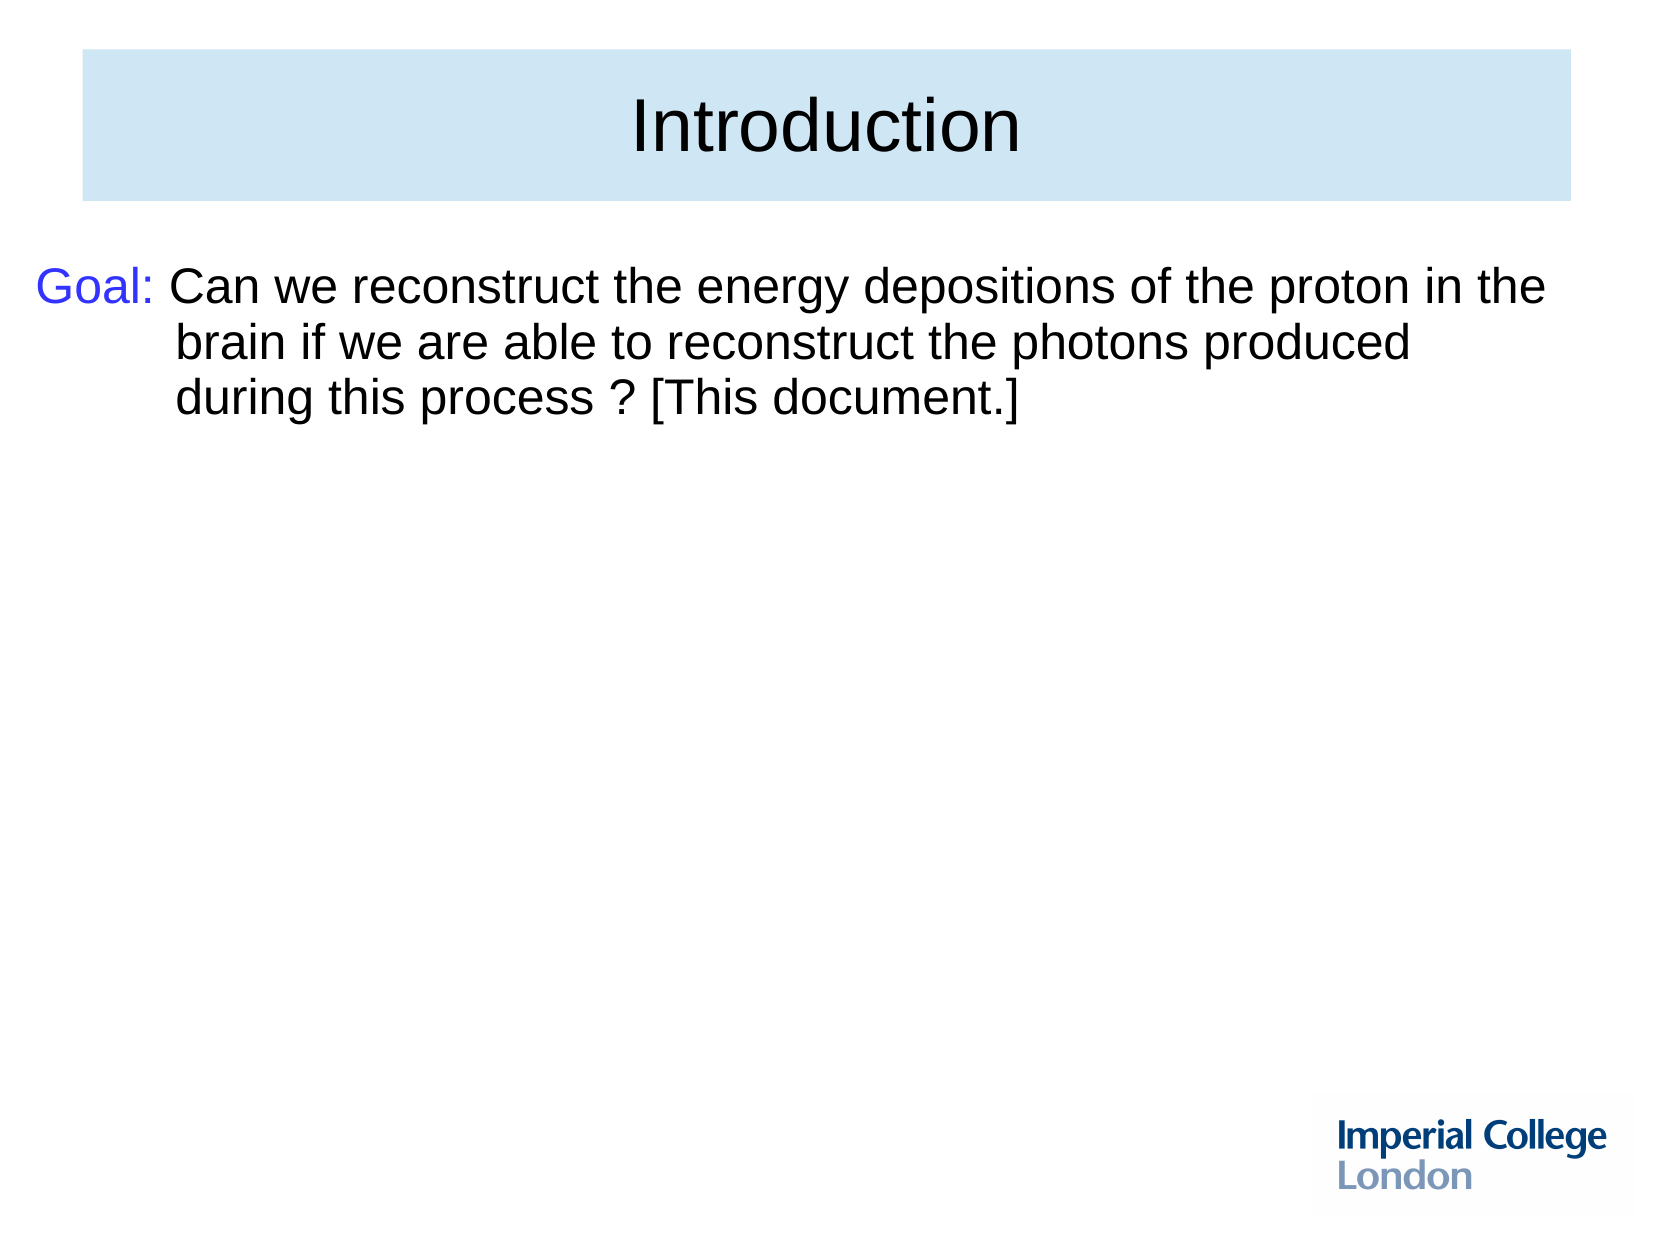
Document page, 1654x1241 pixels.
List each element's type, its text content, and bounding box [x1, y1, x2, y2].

text_box Goal: Can we reconstruct the energy depositions of the proton in the brain if we are able to reconstruct the photons produced during this process ? [This document.] [20, 250, 1563, 601]
title Introduction [82, 49, 1571, 201]
picture [1311, 1092, 1634, 1217]
